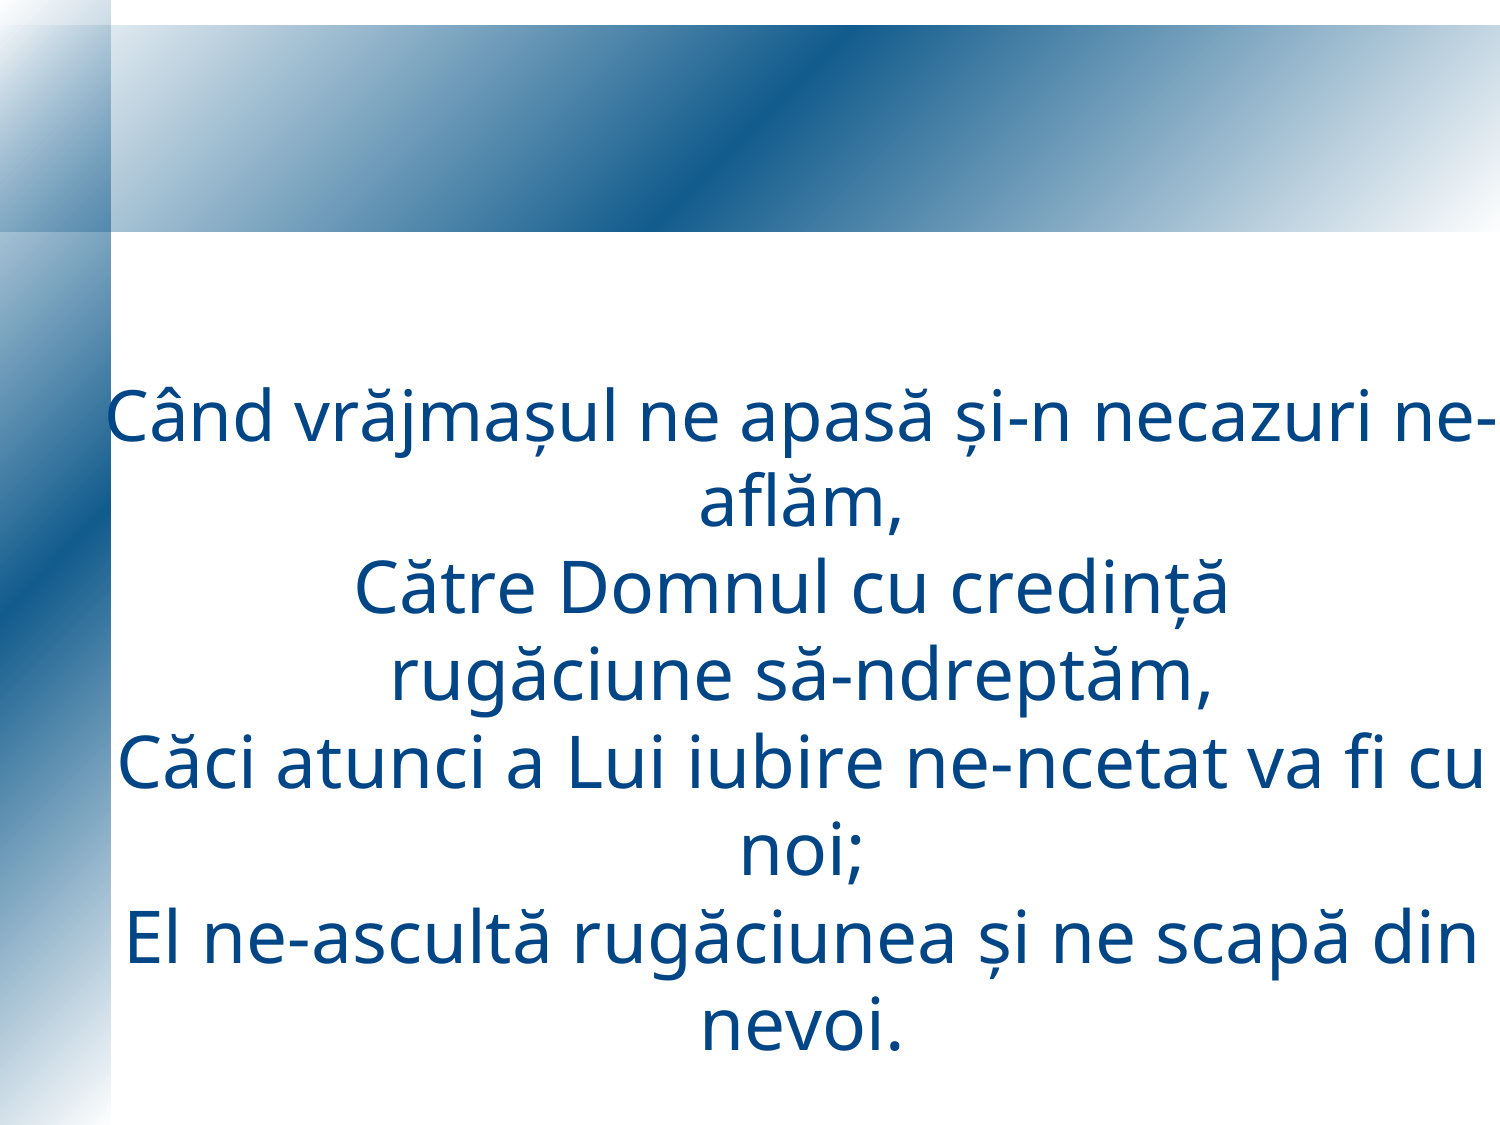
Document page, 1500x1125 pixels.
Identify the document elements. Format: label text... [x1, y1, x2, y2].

text_box Când vrăjmaşul ne apasă şi-n necazuri ne-aflăm, Către Domnul cu credinţă rugăciune să-ndreptăm, Căci atunci a Lui iubire ne-ncetat va fi cu noi; El ne-ascultă rugăciunea şi ne scapă din nevoi. [80, 362, 1500, 888]
